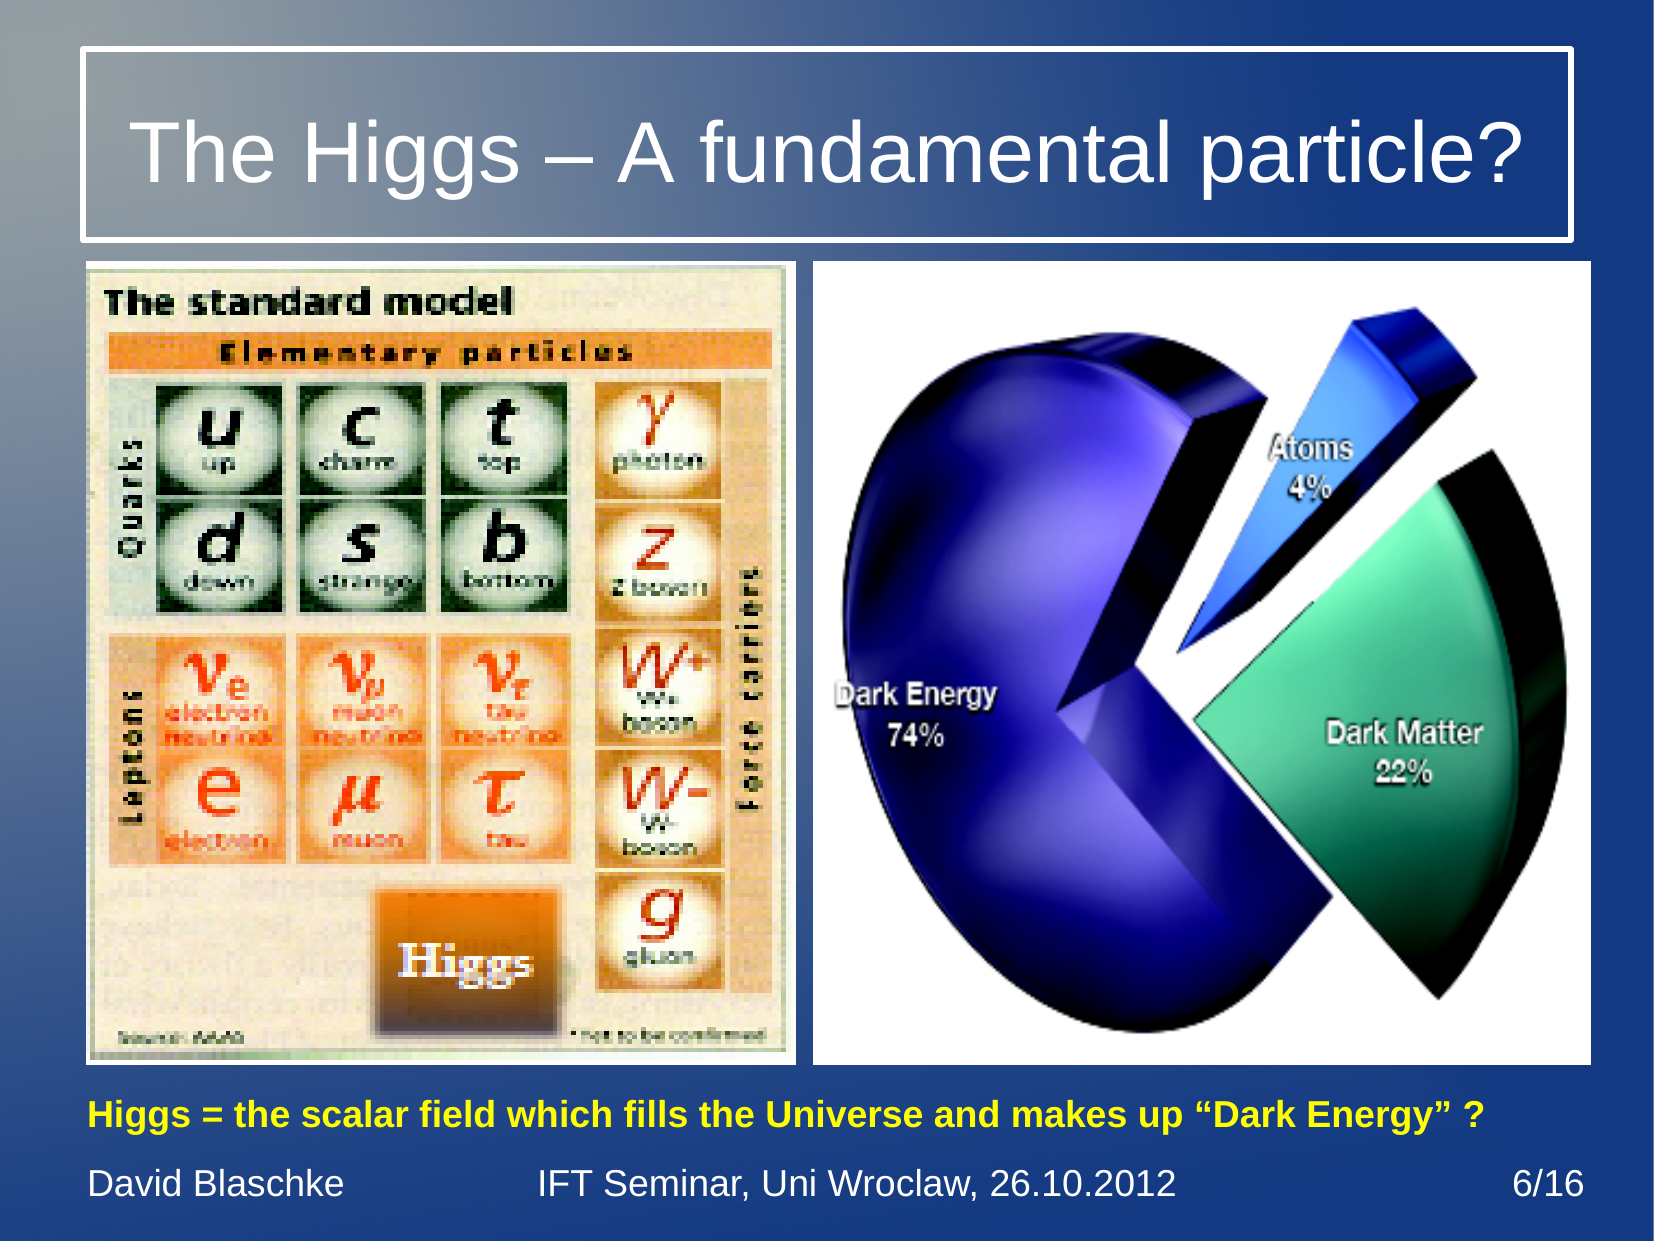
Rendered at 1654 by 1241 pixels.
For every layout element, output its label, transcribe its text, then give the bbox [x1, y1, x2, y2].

text_box David Blaschke IFT Seminar, Uni Wroclaw, 26.10.2012 6/16 [72, 1155, 1598, 1217]
picture [0, 0, 1654, 1241]
text_box Higgs = the scalar field which fills the Universe and makes up “Dark Energy” ? [72, 1086, 1502, 1150]
title The Higgs – A fundamental particle? [82, 243, 1571, 257]
title The Higgs – A fundamental particle? [86, 52, 1568, 237]
